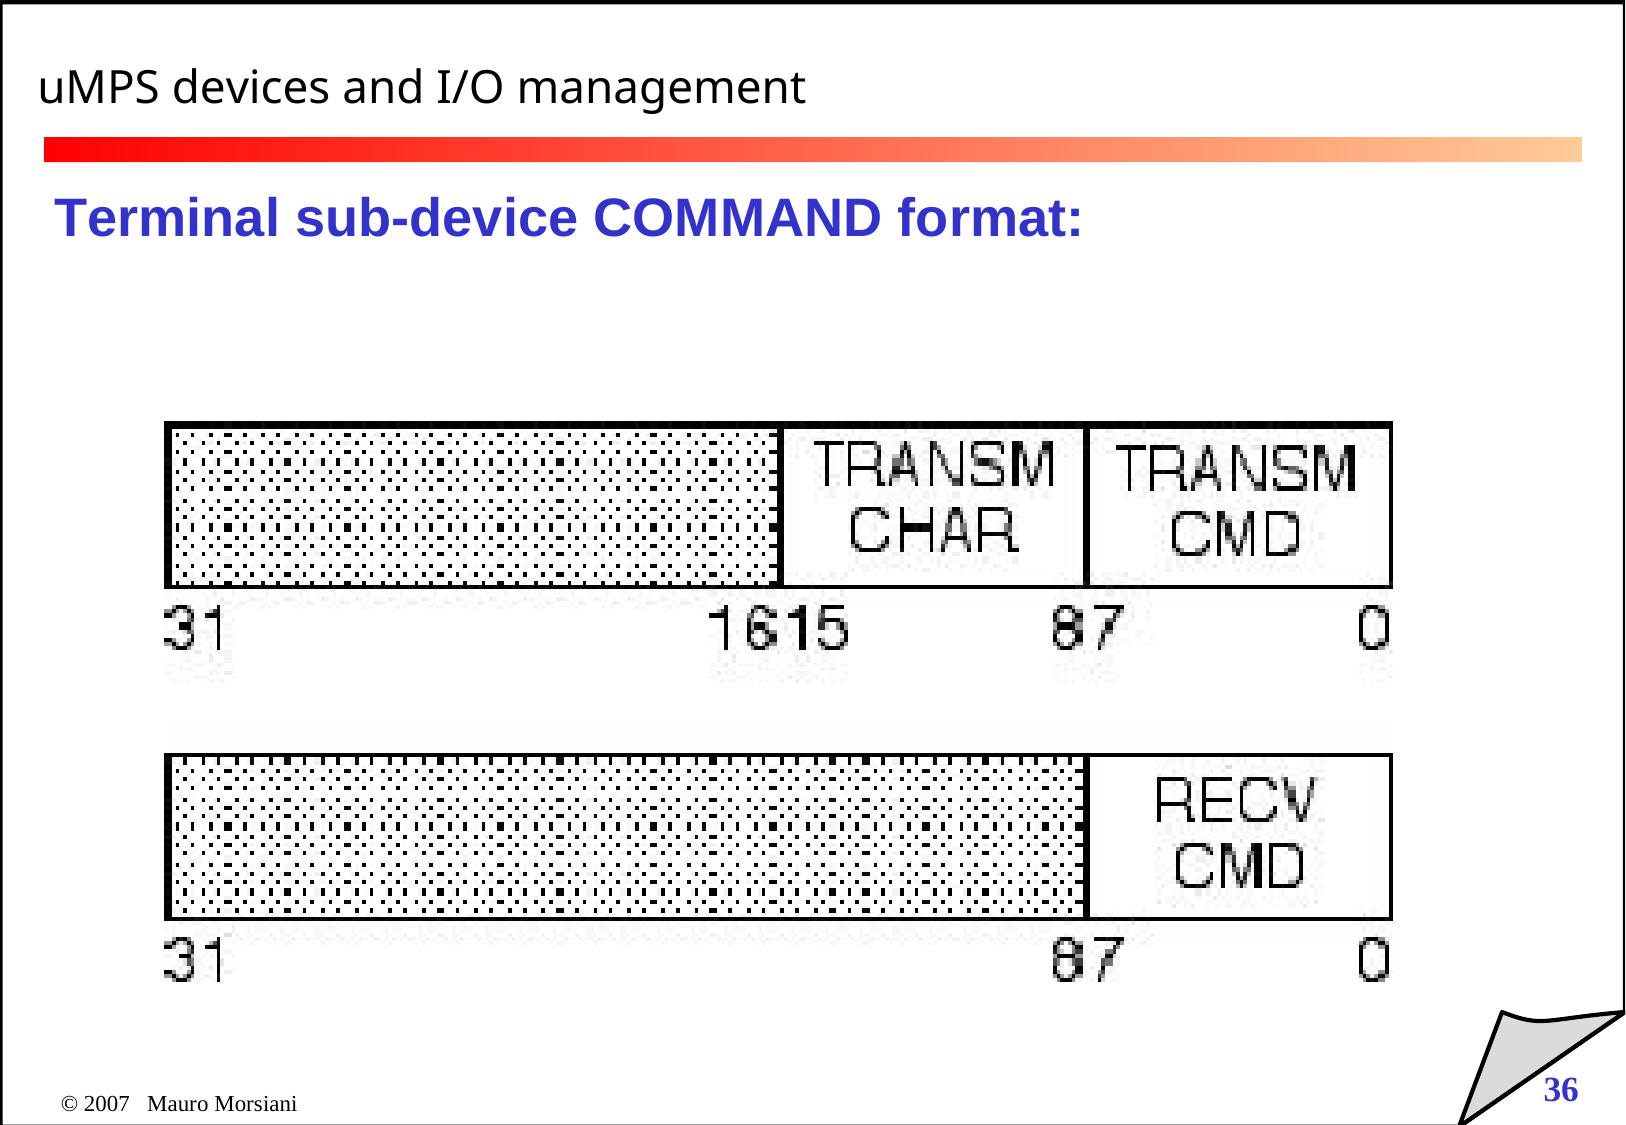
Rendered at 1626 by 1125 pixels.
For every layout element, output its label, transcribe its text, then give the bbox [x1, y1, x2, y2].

list Terminal sub-device COMMAND format: [54, 187, 1557, 595]
title uMPS devices and I/O management [37, 44, 1587, 130]
picture [150, 595, 1408, 995]
